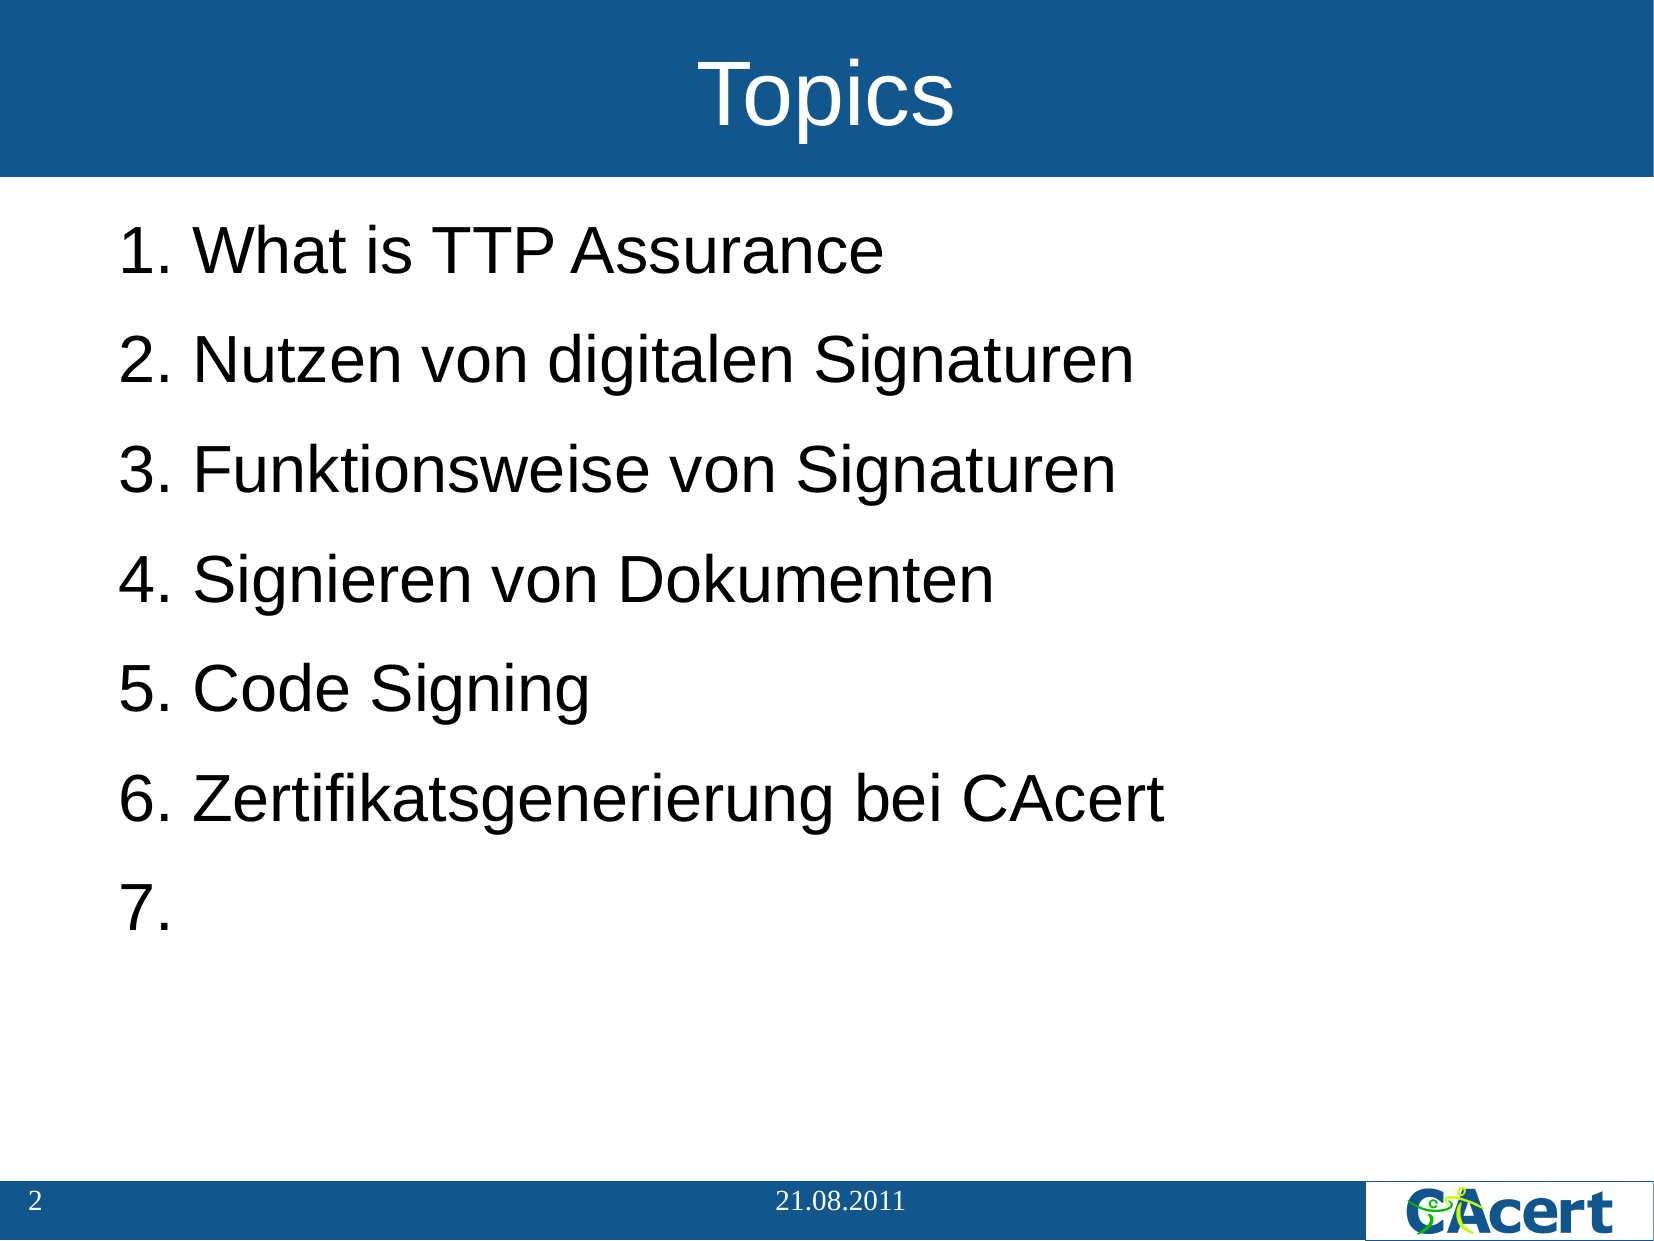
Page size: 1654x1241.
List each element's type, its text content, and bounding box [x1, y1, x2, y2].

title Topics [82, 0, 1571, 178]
text_box [28, 1181, 414, 1241]
list What is TTP Assurance Nutzen von digitalen Signaturen Funktionsweise von Signaturen Signieren von Dokumenten Code Signing Zertifikatsgenerierung bei CAcert [82, 206, 1571, 949]
text_box 21.08.2011 [648, 1181, 1034, 1241]
